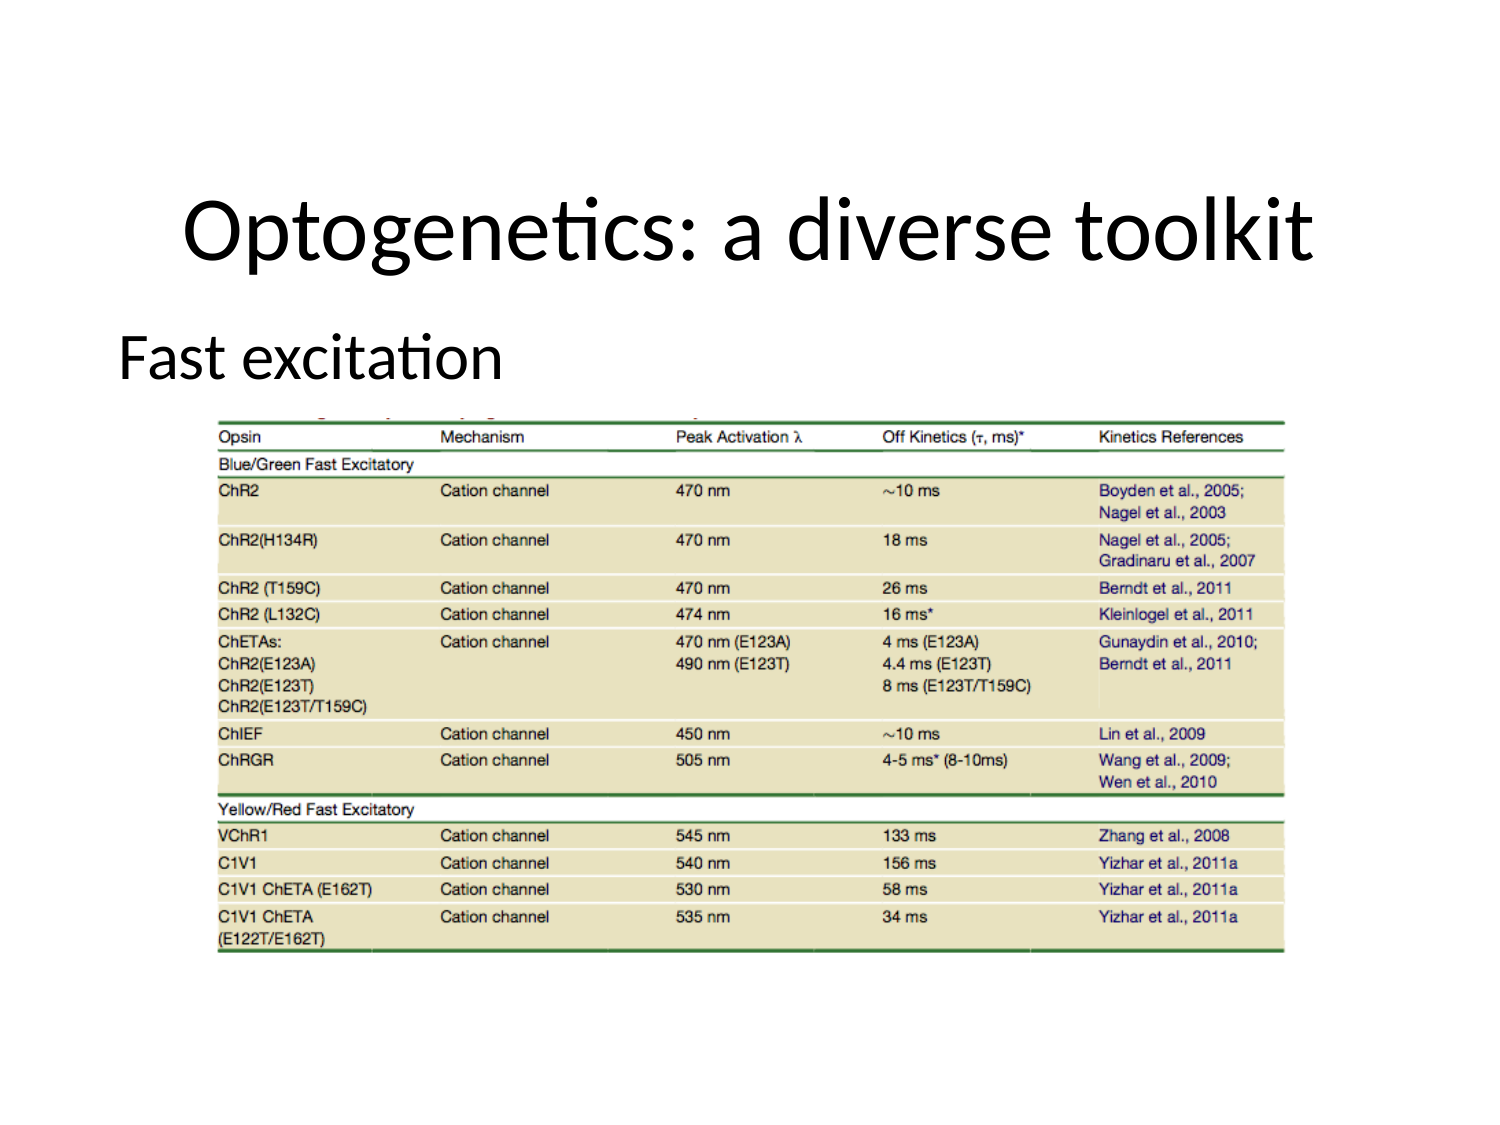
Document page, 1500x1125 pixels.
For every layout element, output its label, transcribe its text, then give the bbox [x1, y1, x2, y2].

title Optogenetics: a diverse toolkit [103, 141, 1397, 305]
list Fast excitation [103, 305, 1397, 923]
picture [211, 418, 1288, 957]
